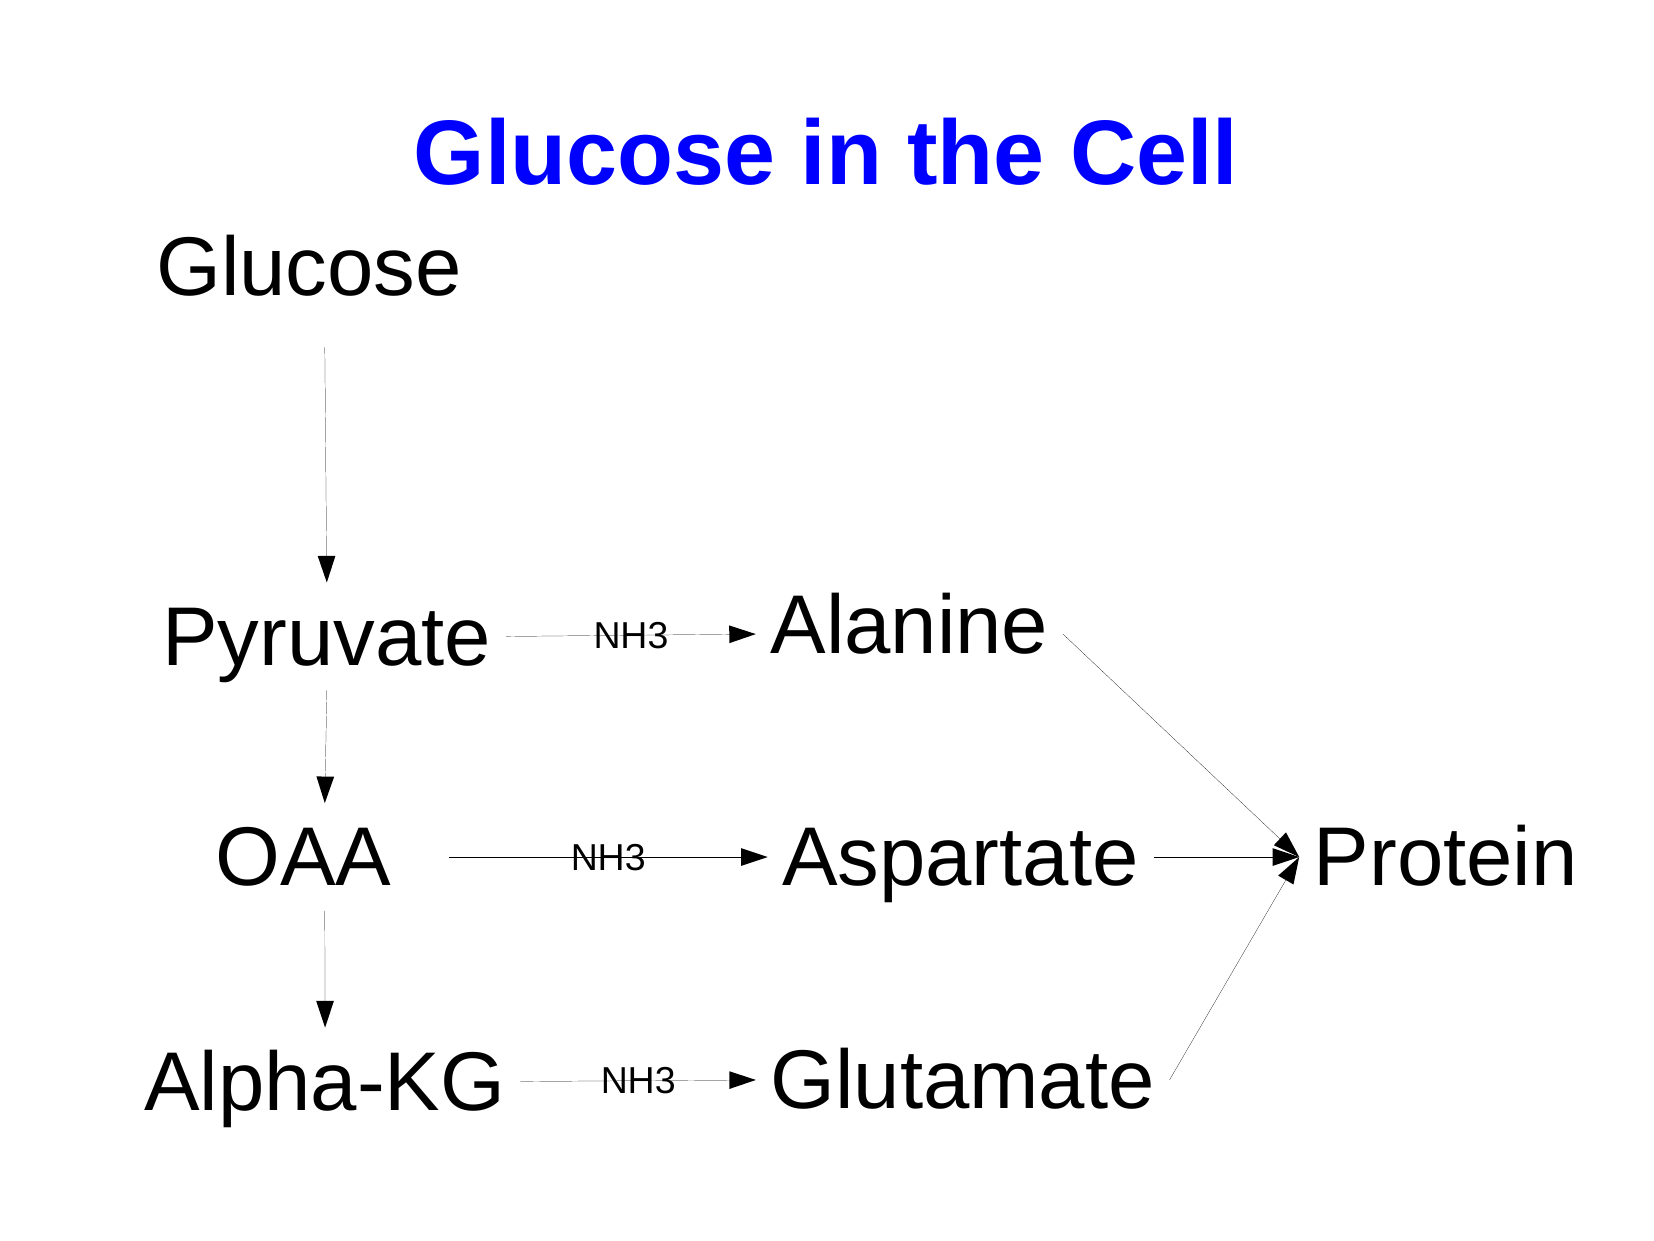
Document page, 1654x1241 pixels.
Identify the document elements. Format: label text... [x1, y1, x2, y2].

text_box Aspartate [767, 803, 1154, 911]
text_box Glutamate [755, 1026, 1170, 1134]
text_box Alpha-KG [129, 1027, 521, 1136]
text_box Glucose [141, 212, 508, 348]
text_box OAA [200, 803, 449, 911]
text_box Protein [1299, 803, 1593, 911]
text_box Pyruvate [147, 582, 507, 691]
title Glucose in the Cell [82, 49, 1571, 257]
text_box Alanine [755, 571, 1063, 697]
